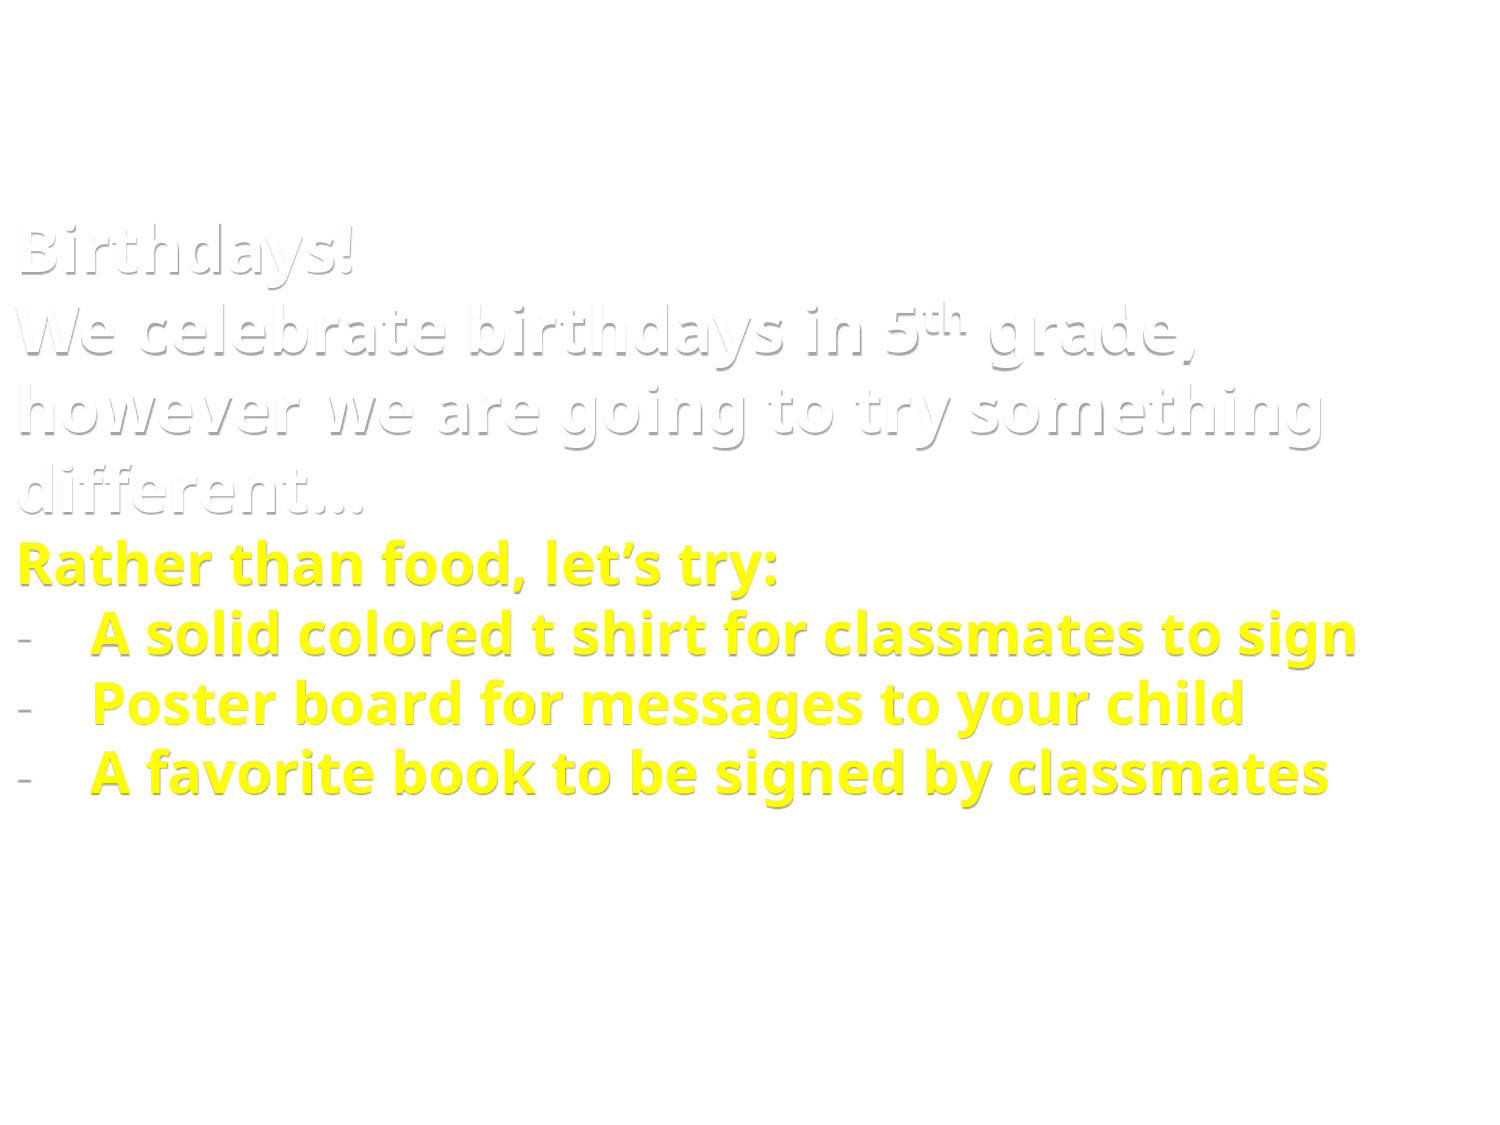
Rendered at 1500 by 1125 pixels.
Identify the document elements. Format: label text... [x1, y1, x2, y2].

text_box Birthdays! We celebrate birthdays in 5th grade, however we are going to try something different... Rather than food, let’s try: A solid colored t shirt for classmates to sign Poster board for messages to your child A favorite book to be signed by classmates [0, 198, 1500, 820]
